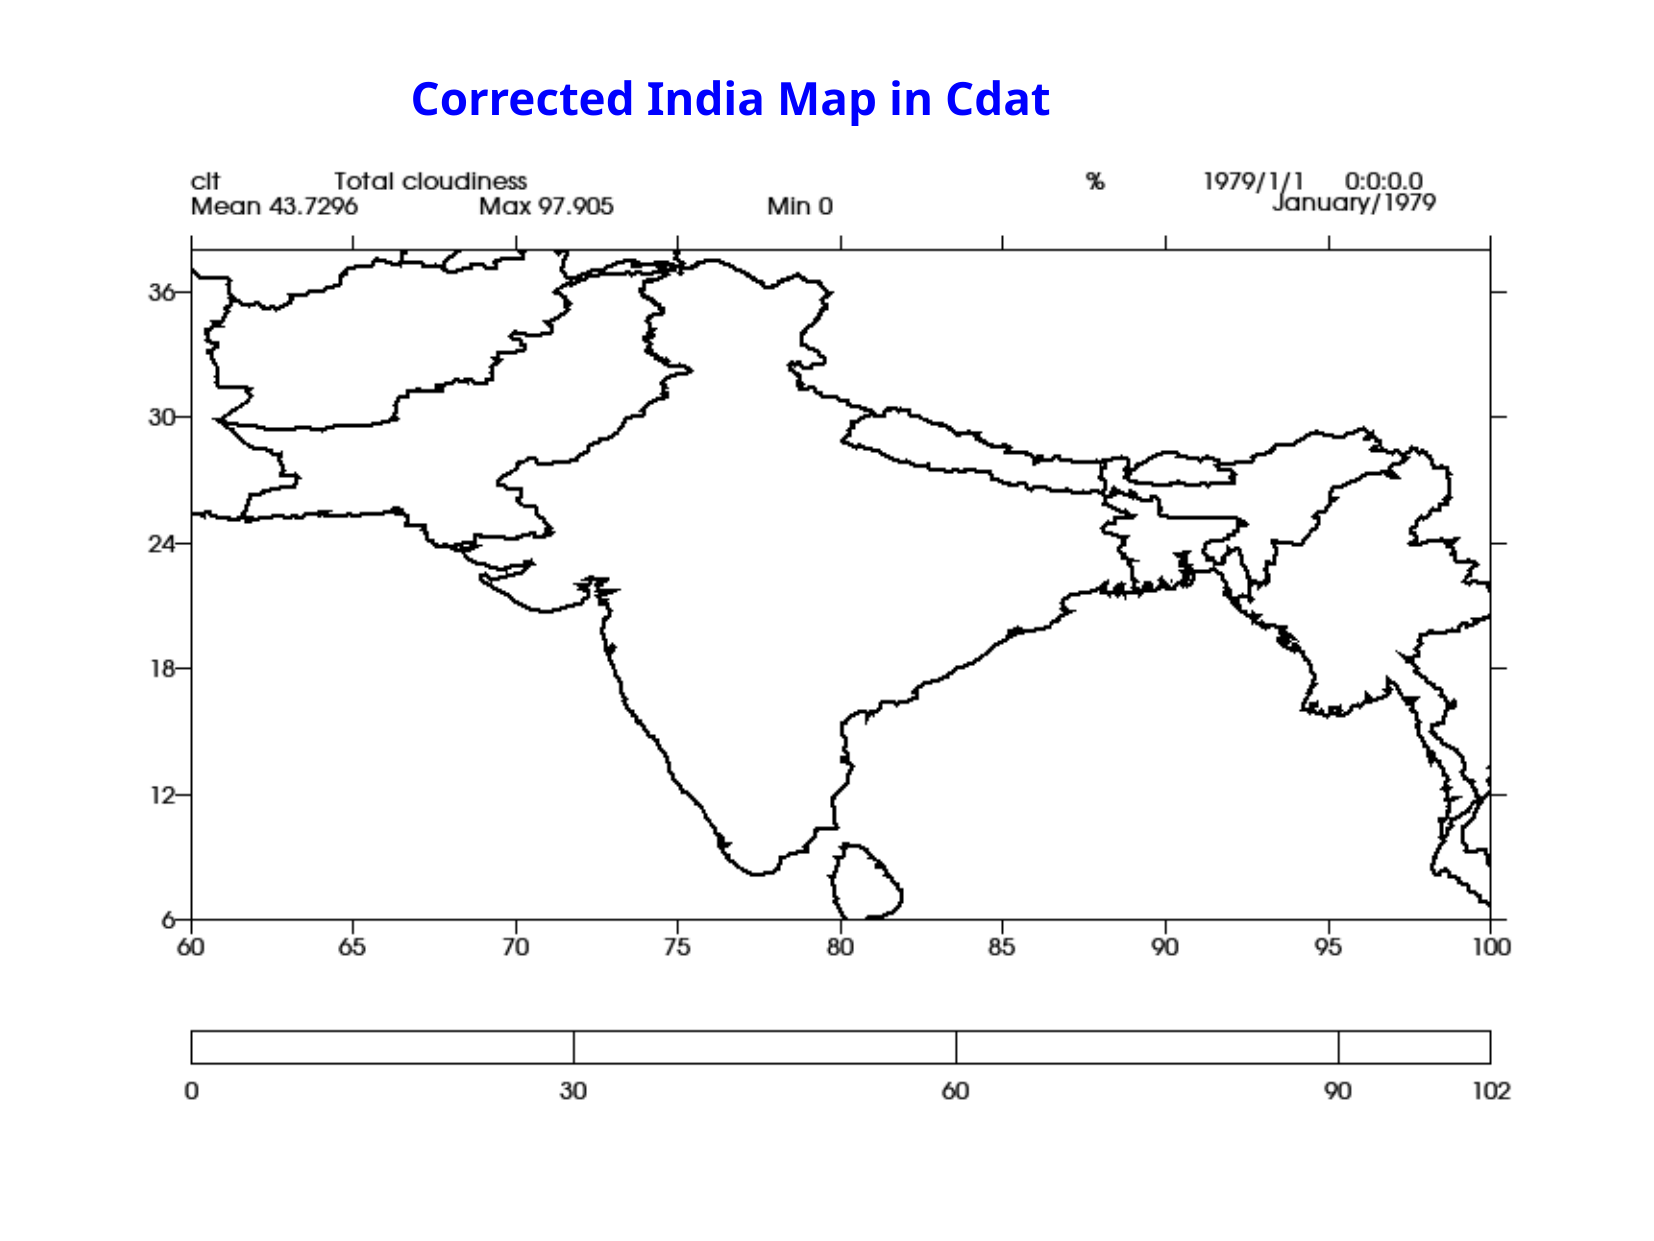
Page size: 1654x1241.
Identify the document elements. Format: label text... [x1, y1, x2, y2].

picture [118, 94, 1565, 1211]
text_box Corrected India Map in Cdat [236, 59, 1329, 138]
